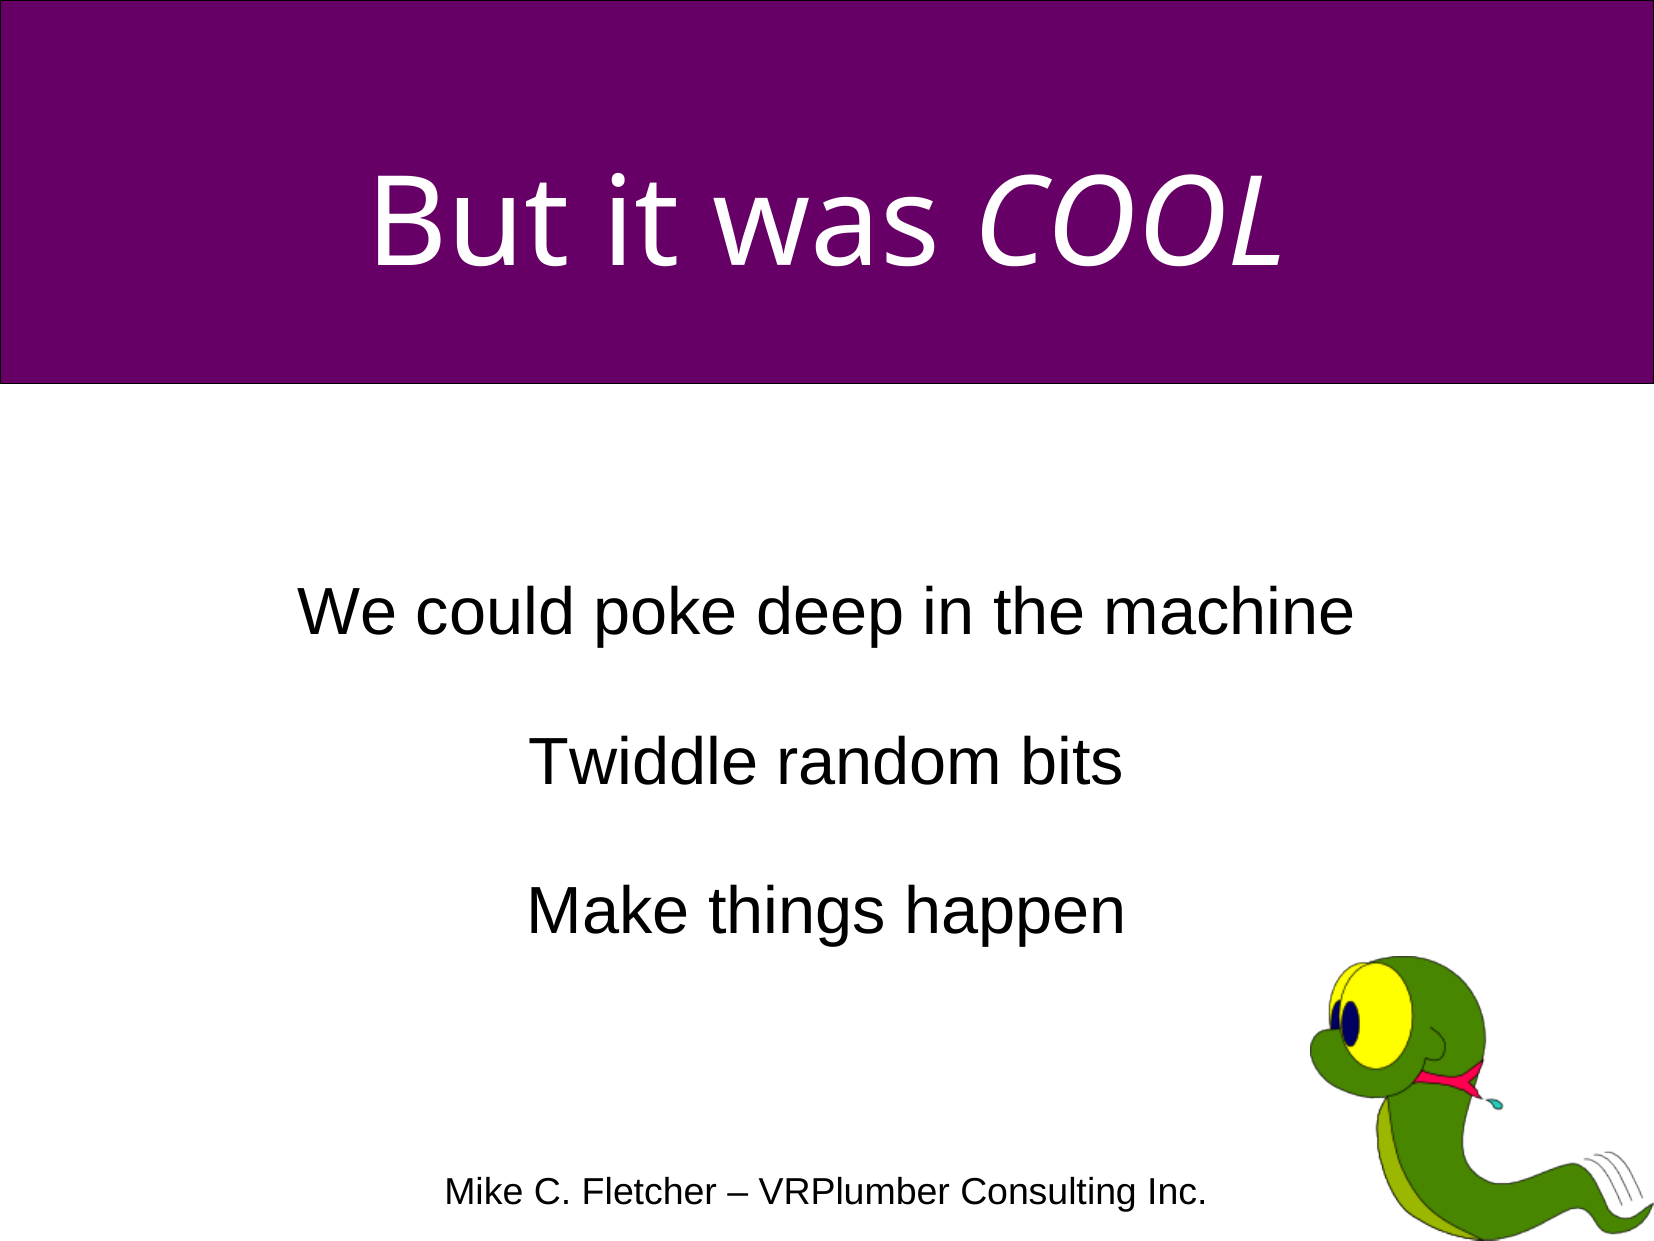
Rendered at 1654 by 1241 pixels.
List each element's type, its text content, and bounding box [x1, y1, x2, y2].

picture [1310, 956, 1654, 1241]
subtitle We could poke deep in the machine Twiddle random bits Make things happen [82, 420, 1571, 1102]
title But it was COOL [82, 56, 1571, 377]
